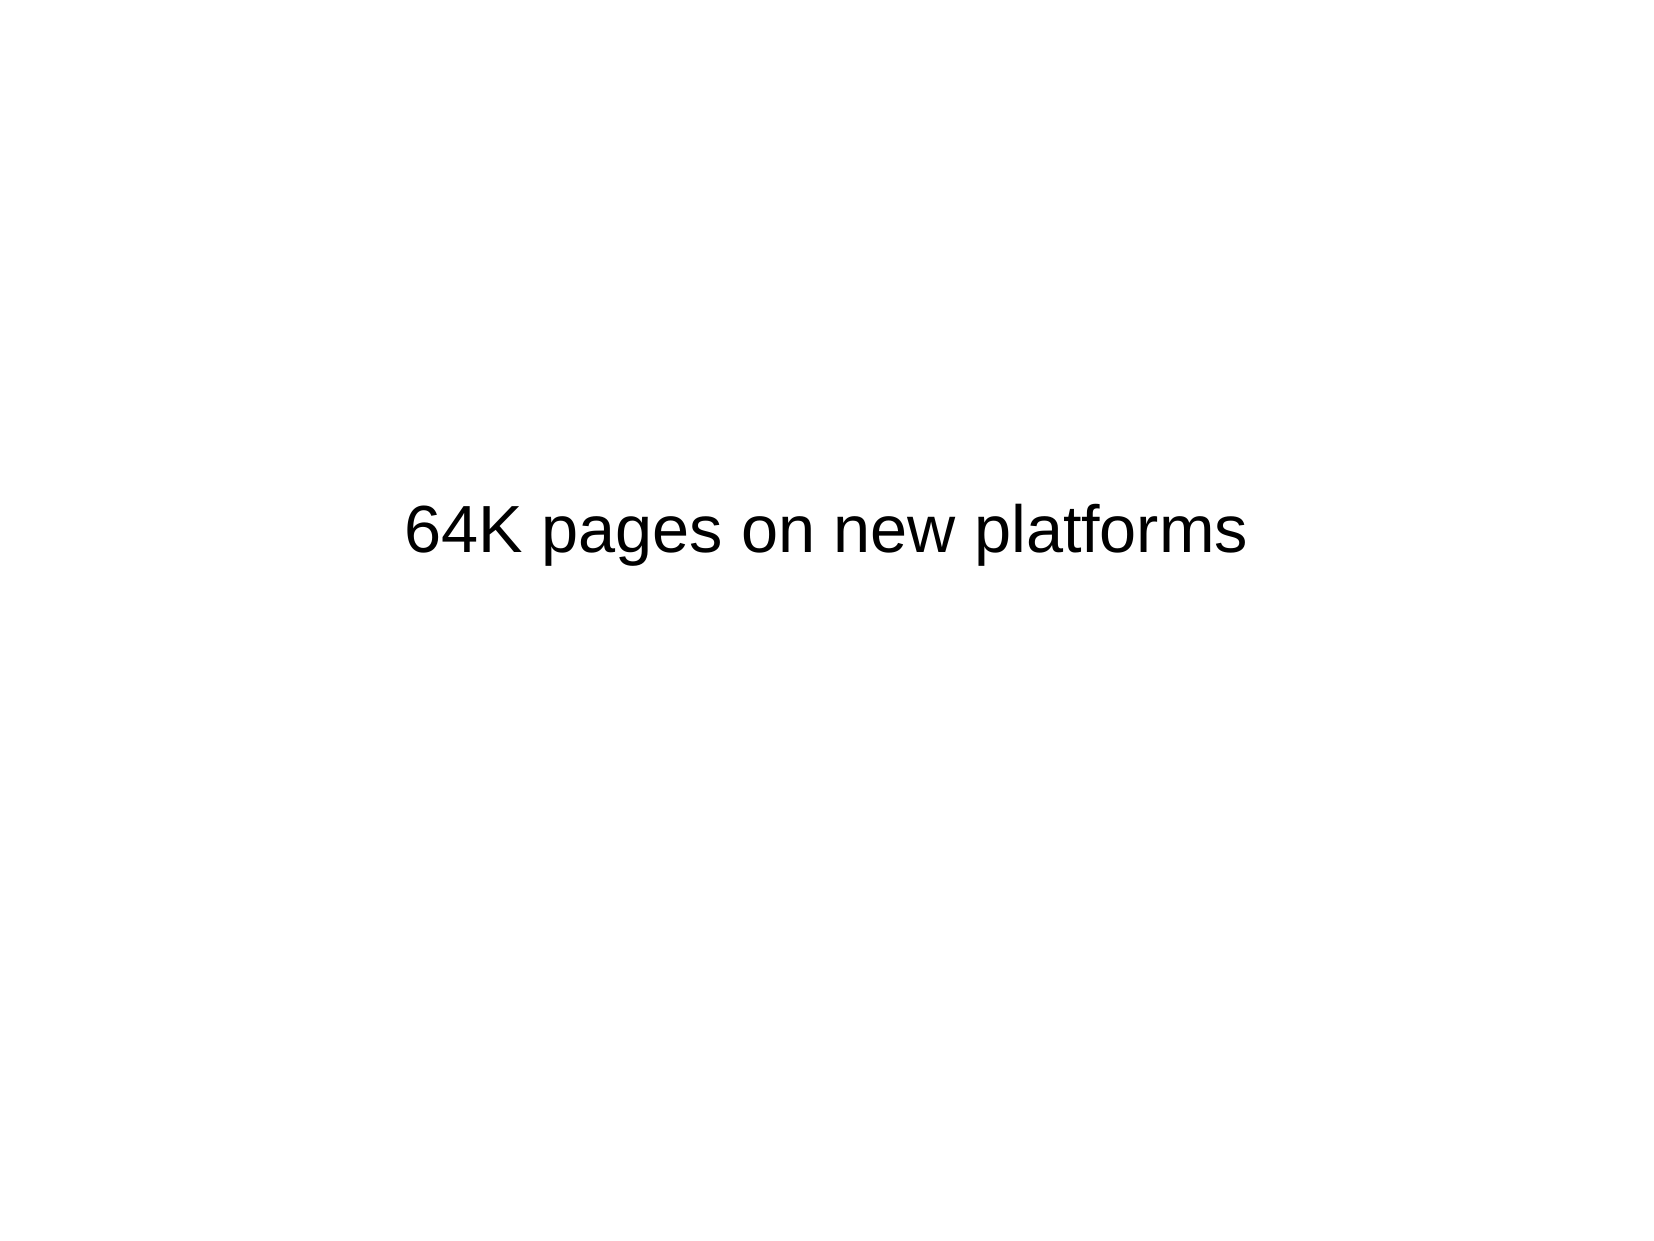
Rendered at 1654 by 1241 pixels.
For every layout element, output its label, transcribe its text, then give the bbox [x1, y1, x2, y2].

subtitle 64K pages on new platforms [82, 49, 1571, 1010]
